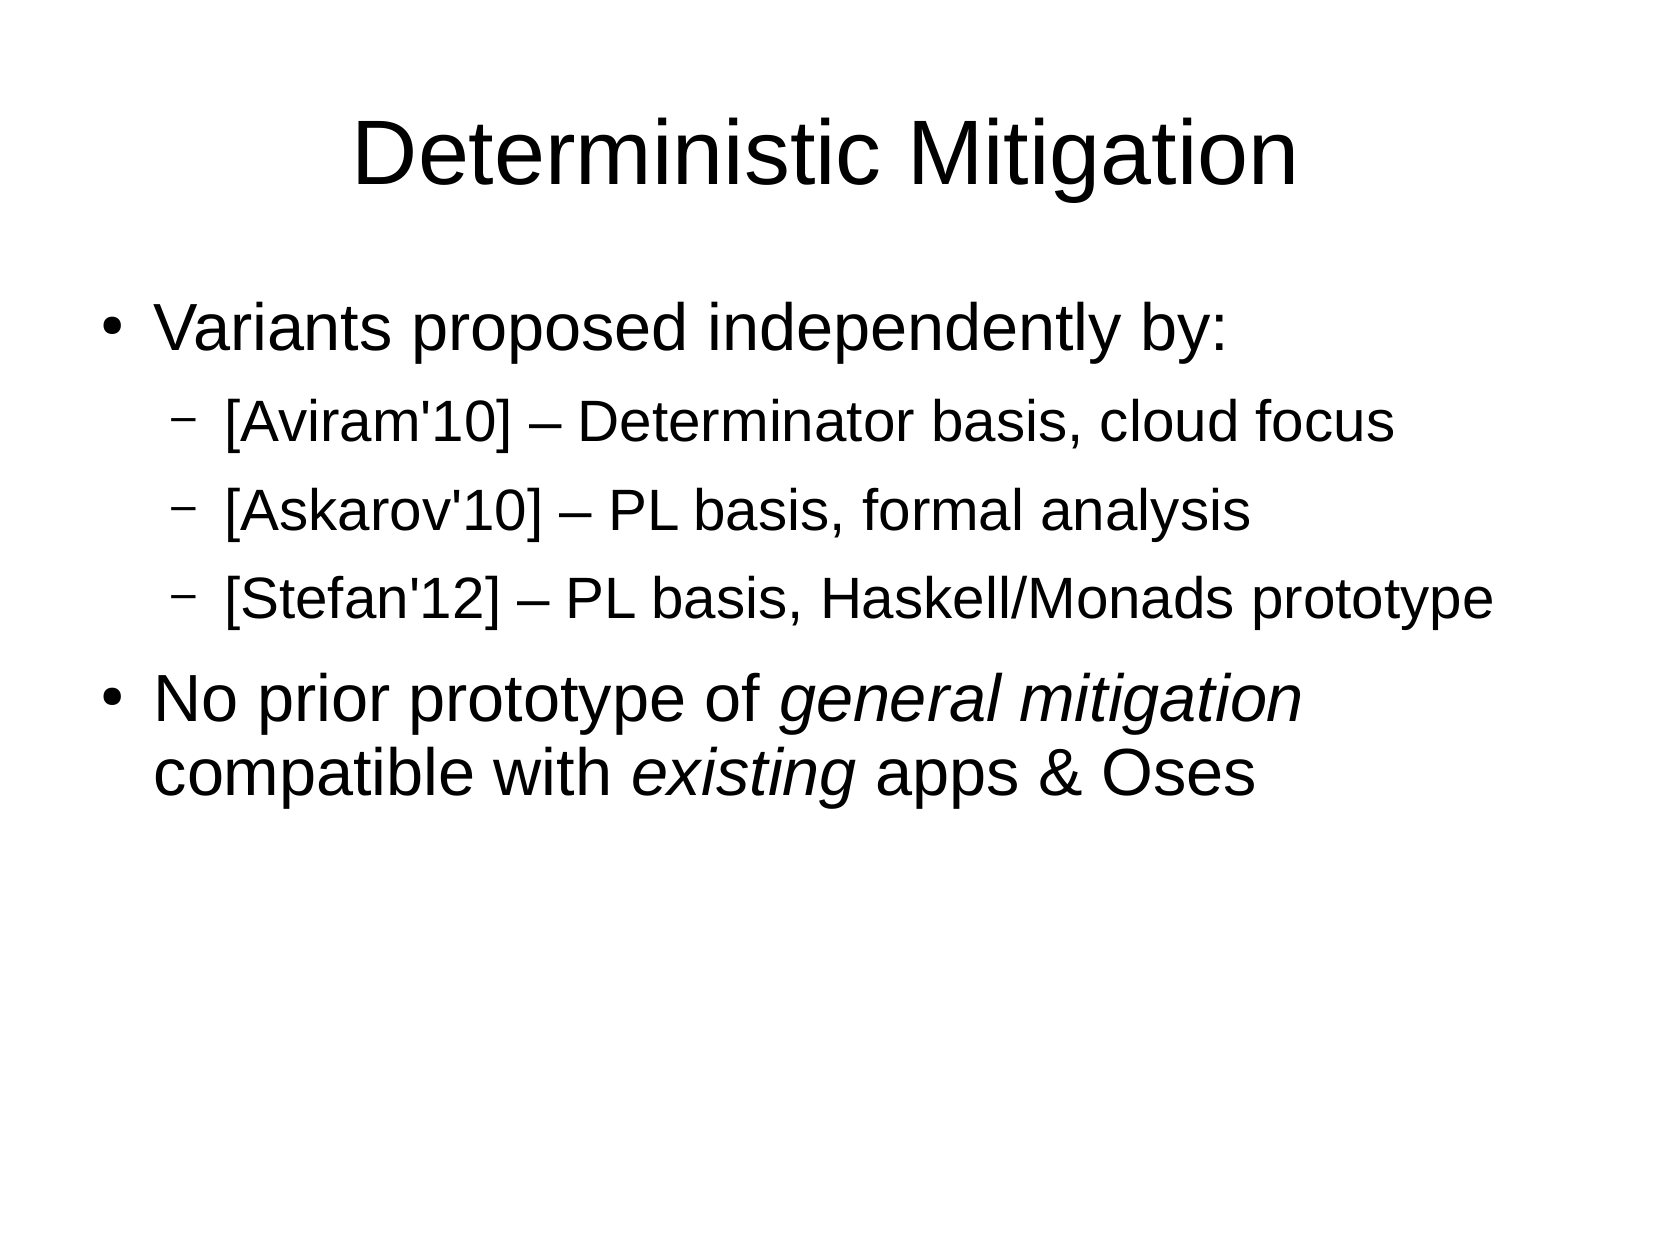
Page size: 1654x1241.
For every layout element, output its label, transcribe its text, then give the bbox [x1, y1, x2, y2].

list Variants proposed independently by: [Aviram'10] – Determinator basis, cloud focus [Askarov'10] – PL basis, formal analysis [Stefan'12] – PL basis, Haskell/Monads prototype No prior prototype of general mitigation compatible with existing apps & Oses [82, 290, 1571, 1010]
title Deterministic Mitigation [82, 49, 1571, 257]
